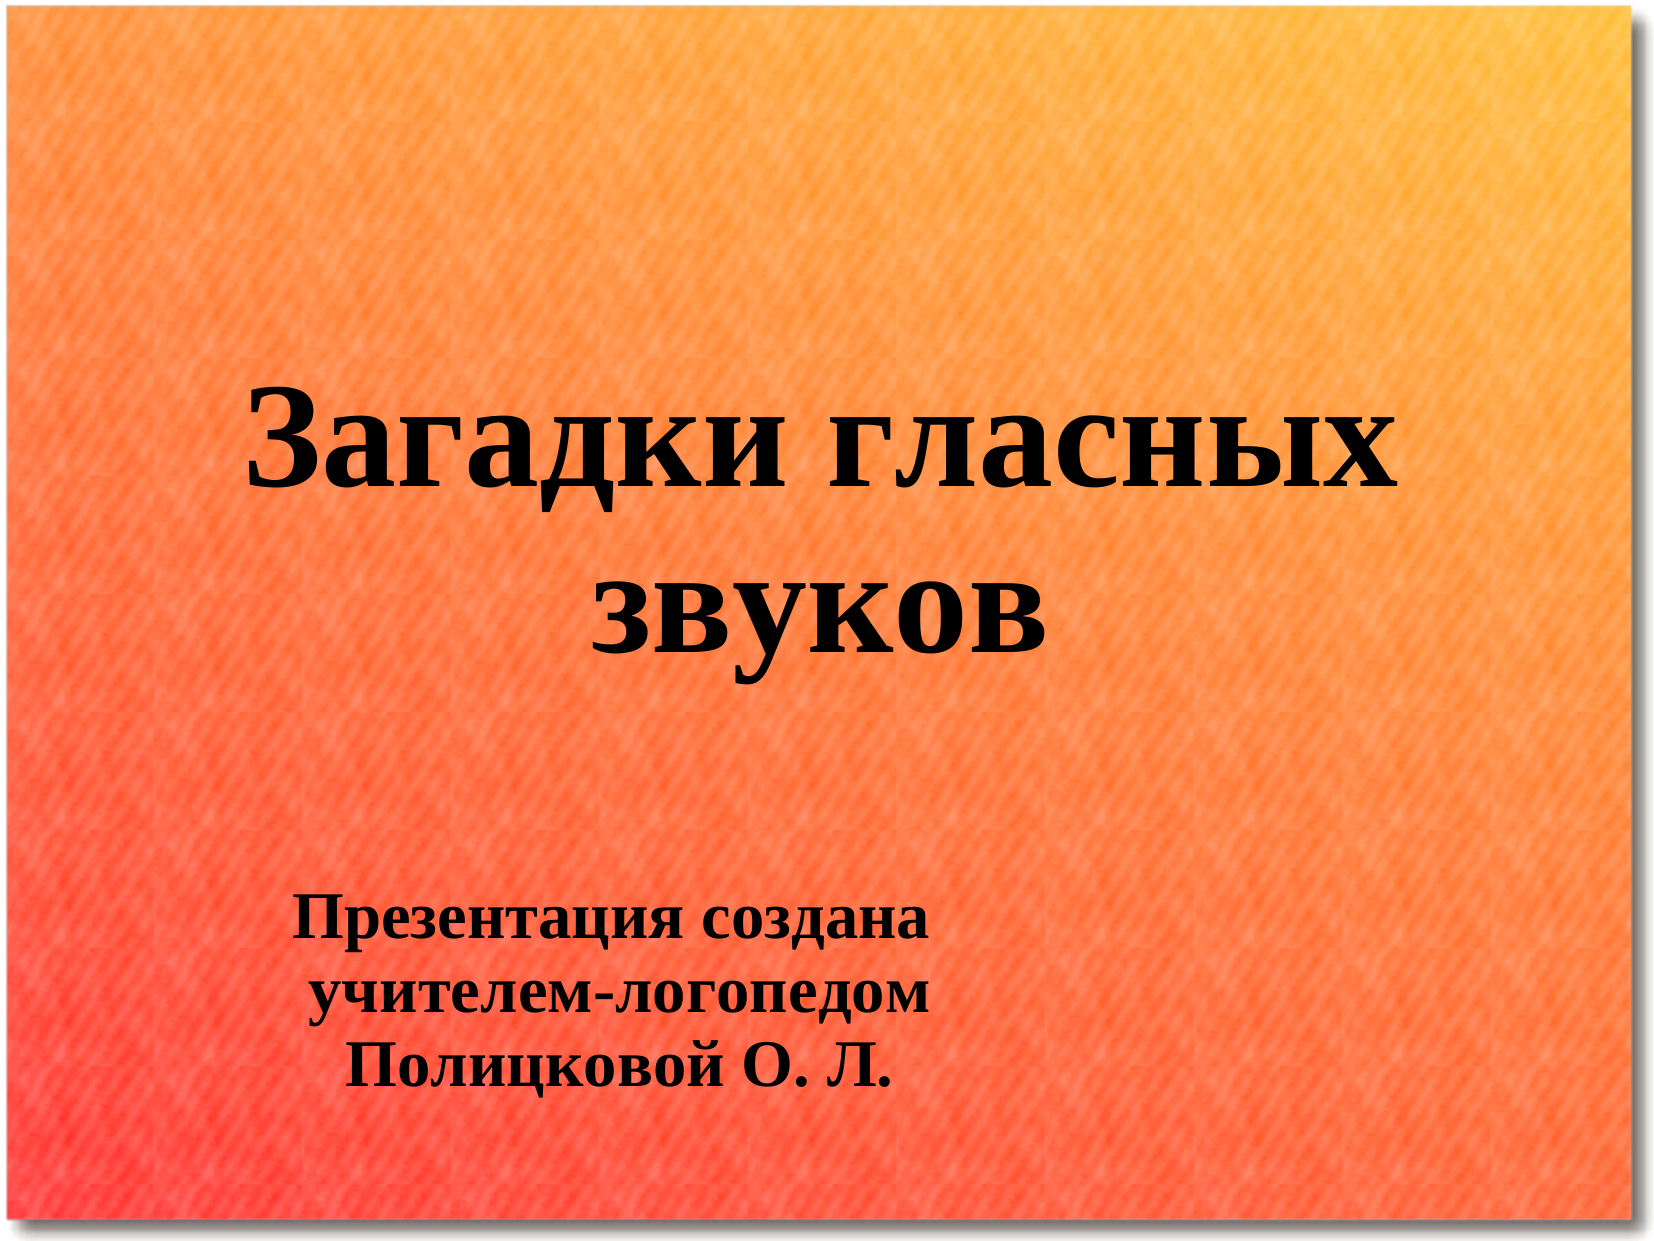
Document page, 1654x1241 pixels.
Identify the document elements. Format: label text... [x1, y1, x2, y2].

title Загадки гласных звуков [76, 352, 1565, 794]
picture [0, 0, 1654, 1241]
text_box Презентация создана учителем-логопедом Полицковой О. Л. [59, 878, 1182, 1162]
